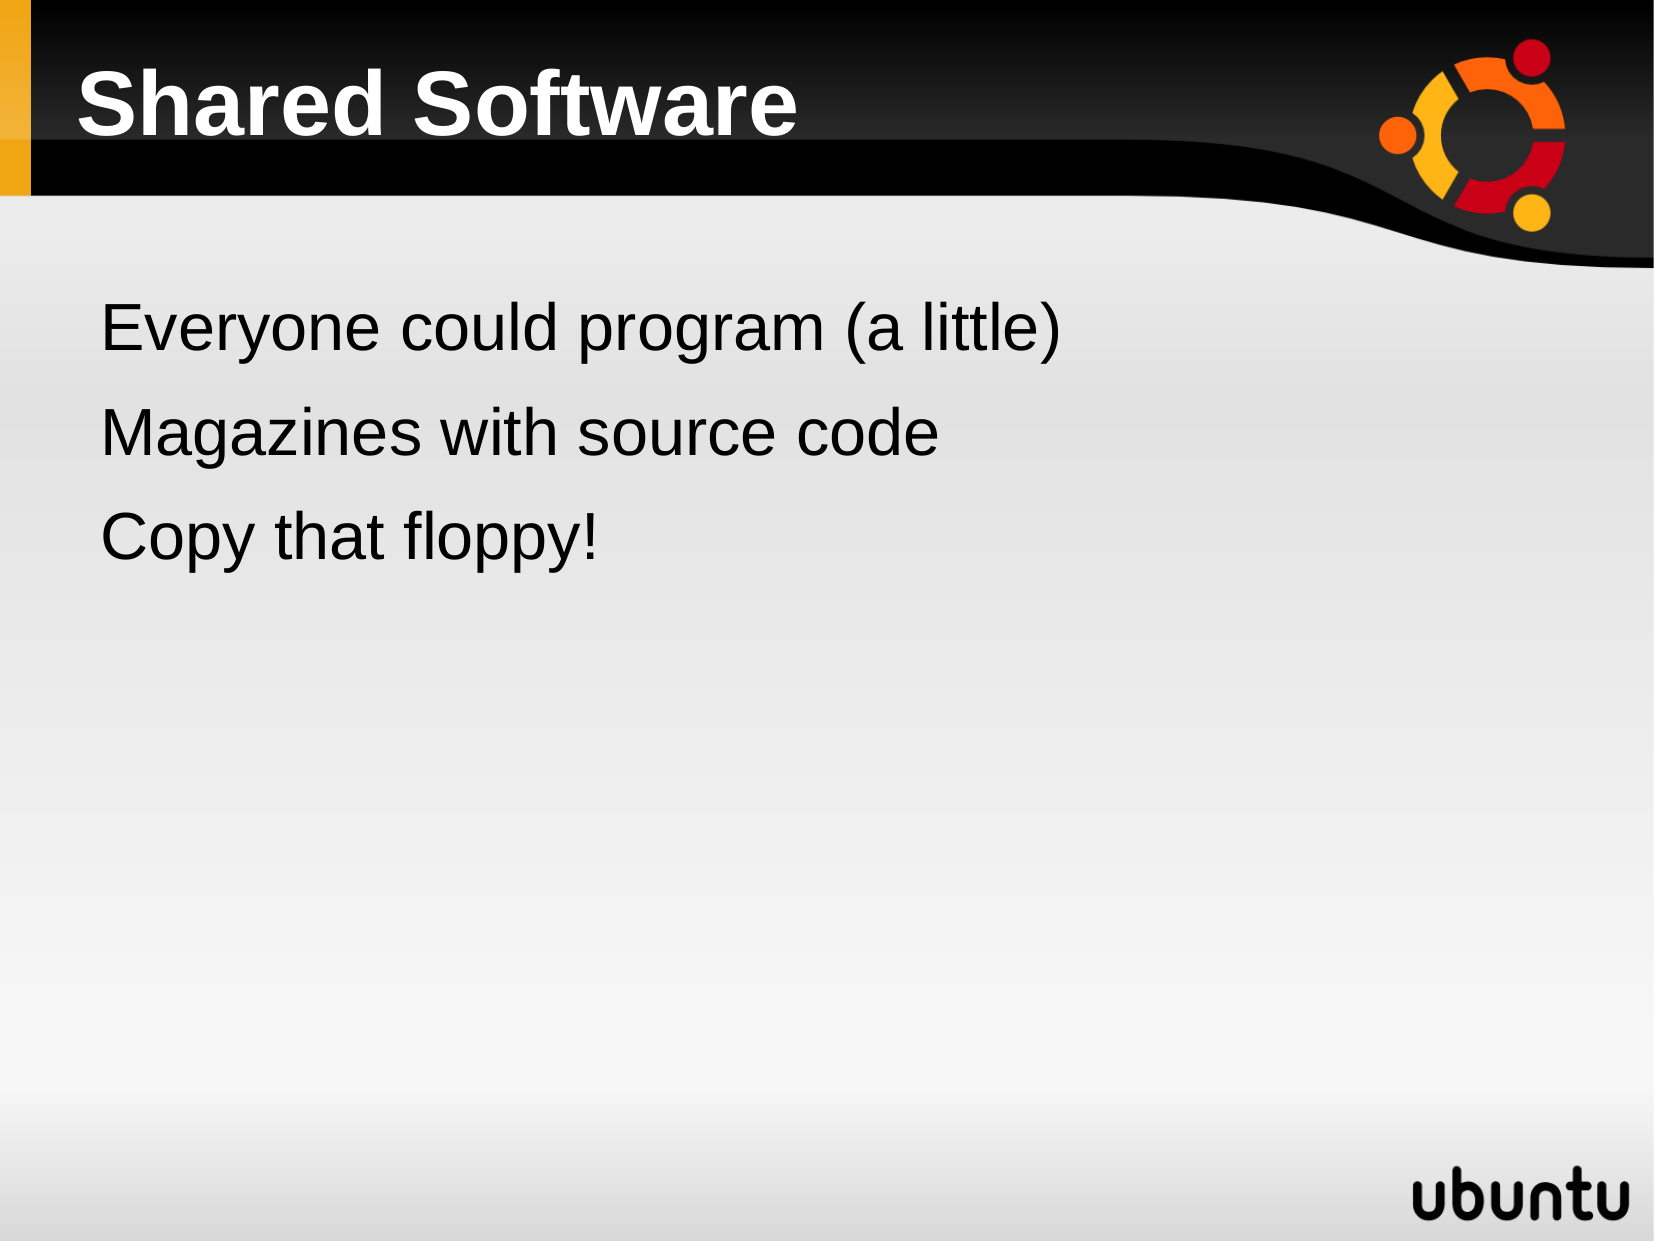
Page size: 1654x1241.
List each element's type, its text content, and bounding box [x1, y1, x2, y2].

picture [0, 0, 1654, 1241]
list Everyone could program (a little) Magazines with source code Copy that floppy! [82, 290, 1571, 1109]
title Shared Software [76, 0, 1565, 208]
